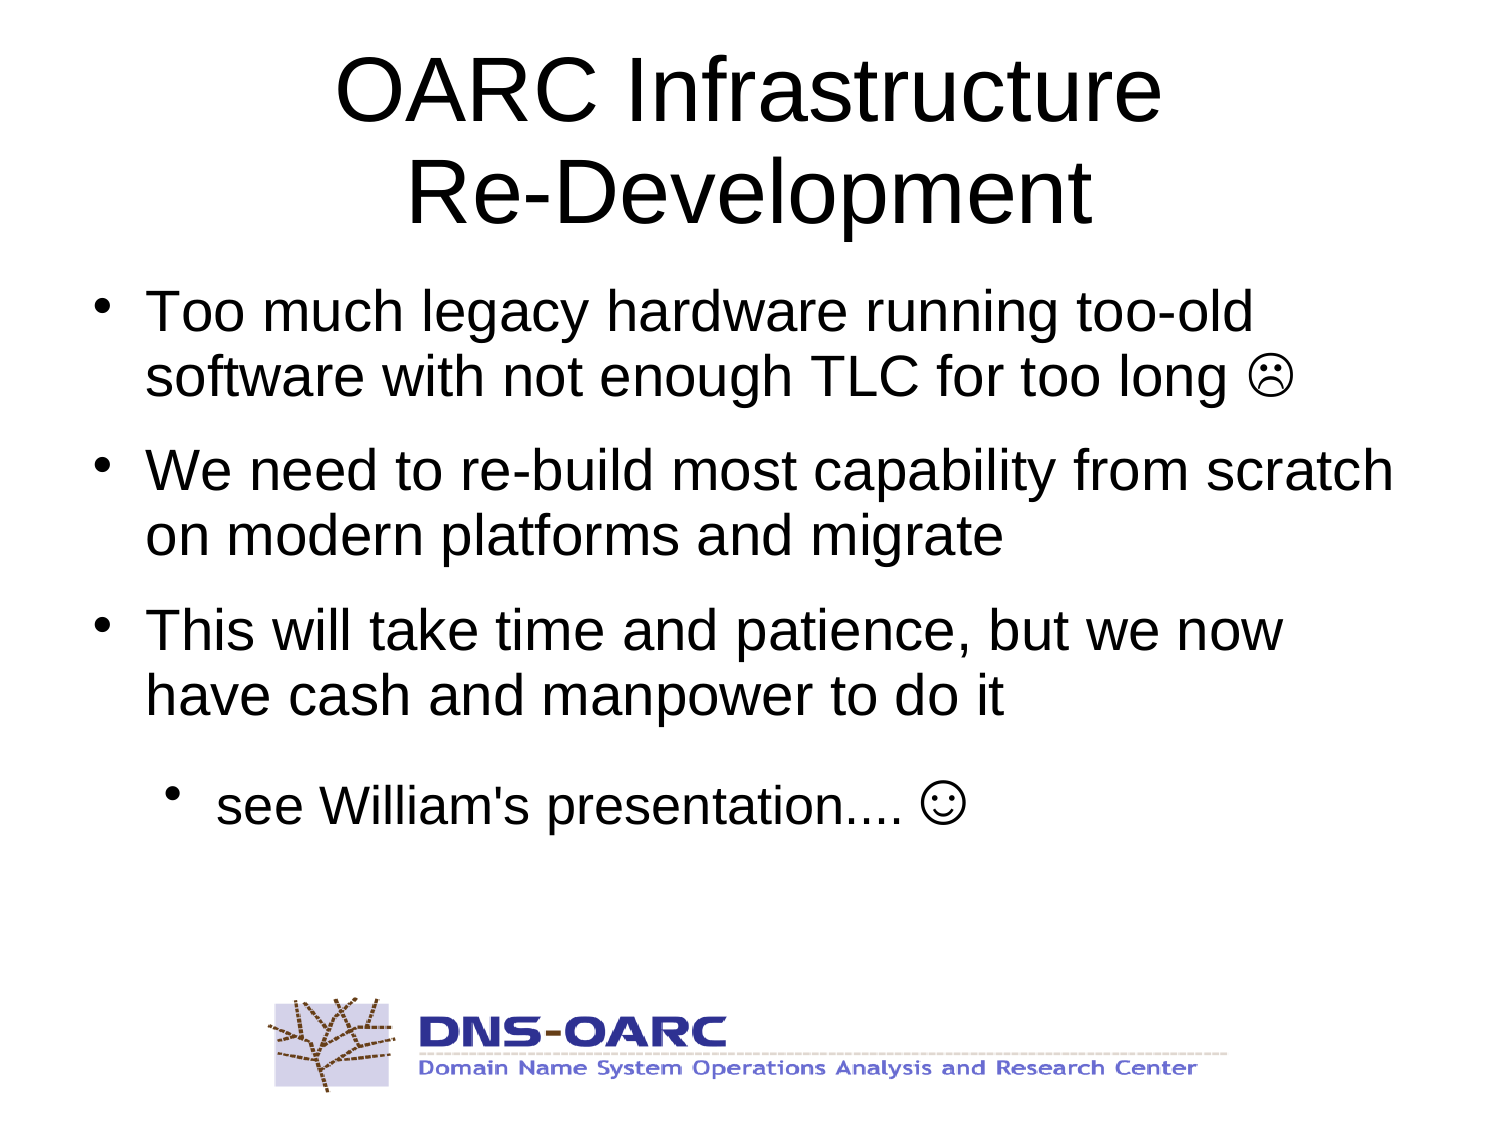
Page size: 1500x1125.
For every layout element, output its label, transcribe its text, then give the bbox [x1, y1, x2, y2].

title OARC Infrastructure Re-Development [75, 33, 1426, 245]
list Too much legacy hardware running too-old software with not enough TLC for too long ☹ We need to re-build most capability from scratch on modern platforms and migrate This will take time and patience, but we now have cash and manpower to do it see William's presentation....☺ [75, 275, 1426, 928]
picture [214, 991, 1259, 1099]
